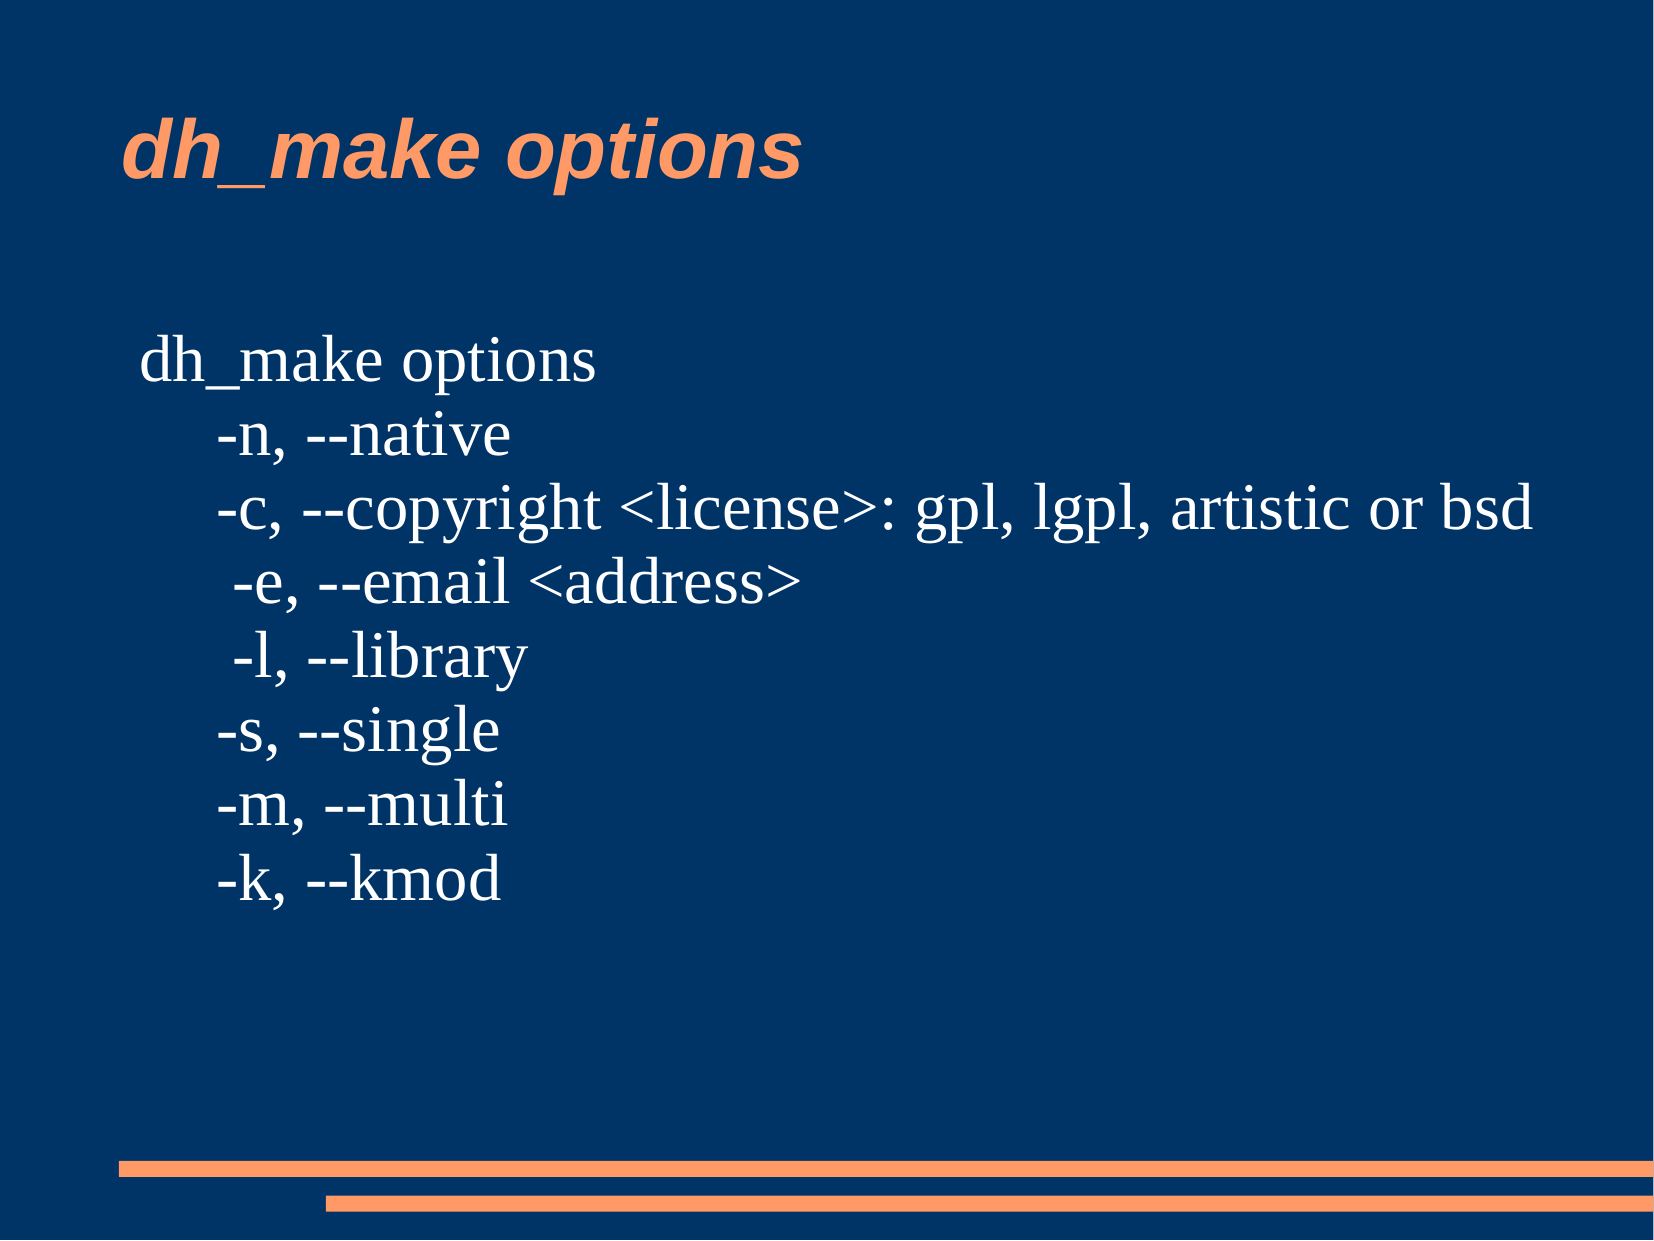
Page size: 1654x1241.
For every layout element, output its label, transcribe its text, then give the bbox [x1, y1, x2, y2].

list dh_make options -n, --native -c, --copyright <license>: gpl, lgpl, artistic or bsd -e, --email <address> -l, --library -s, --single -m, --multi -k, --kmod [121, 322, 1561, 1118]
title dh_make options [121, 53, 1534, 247]
